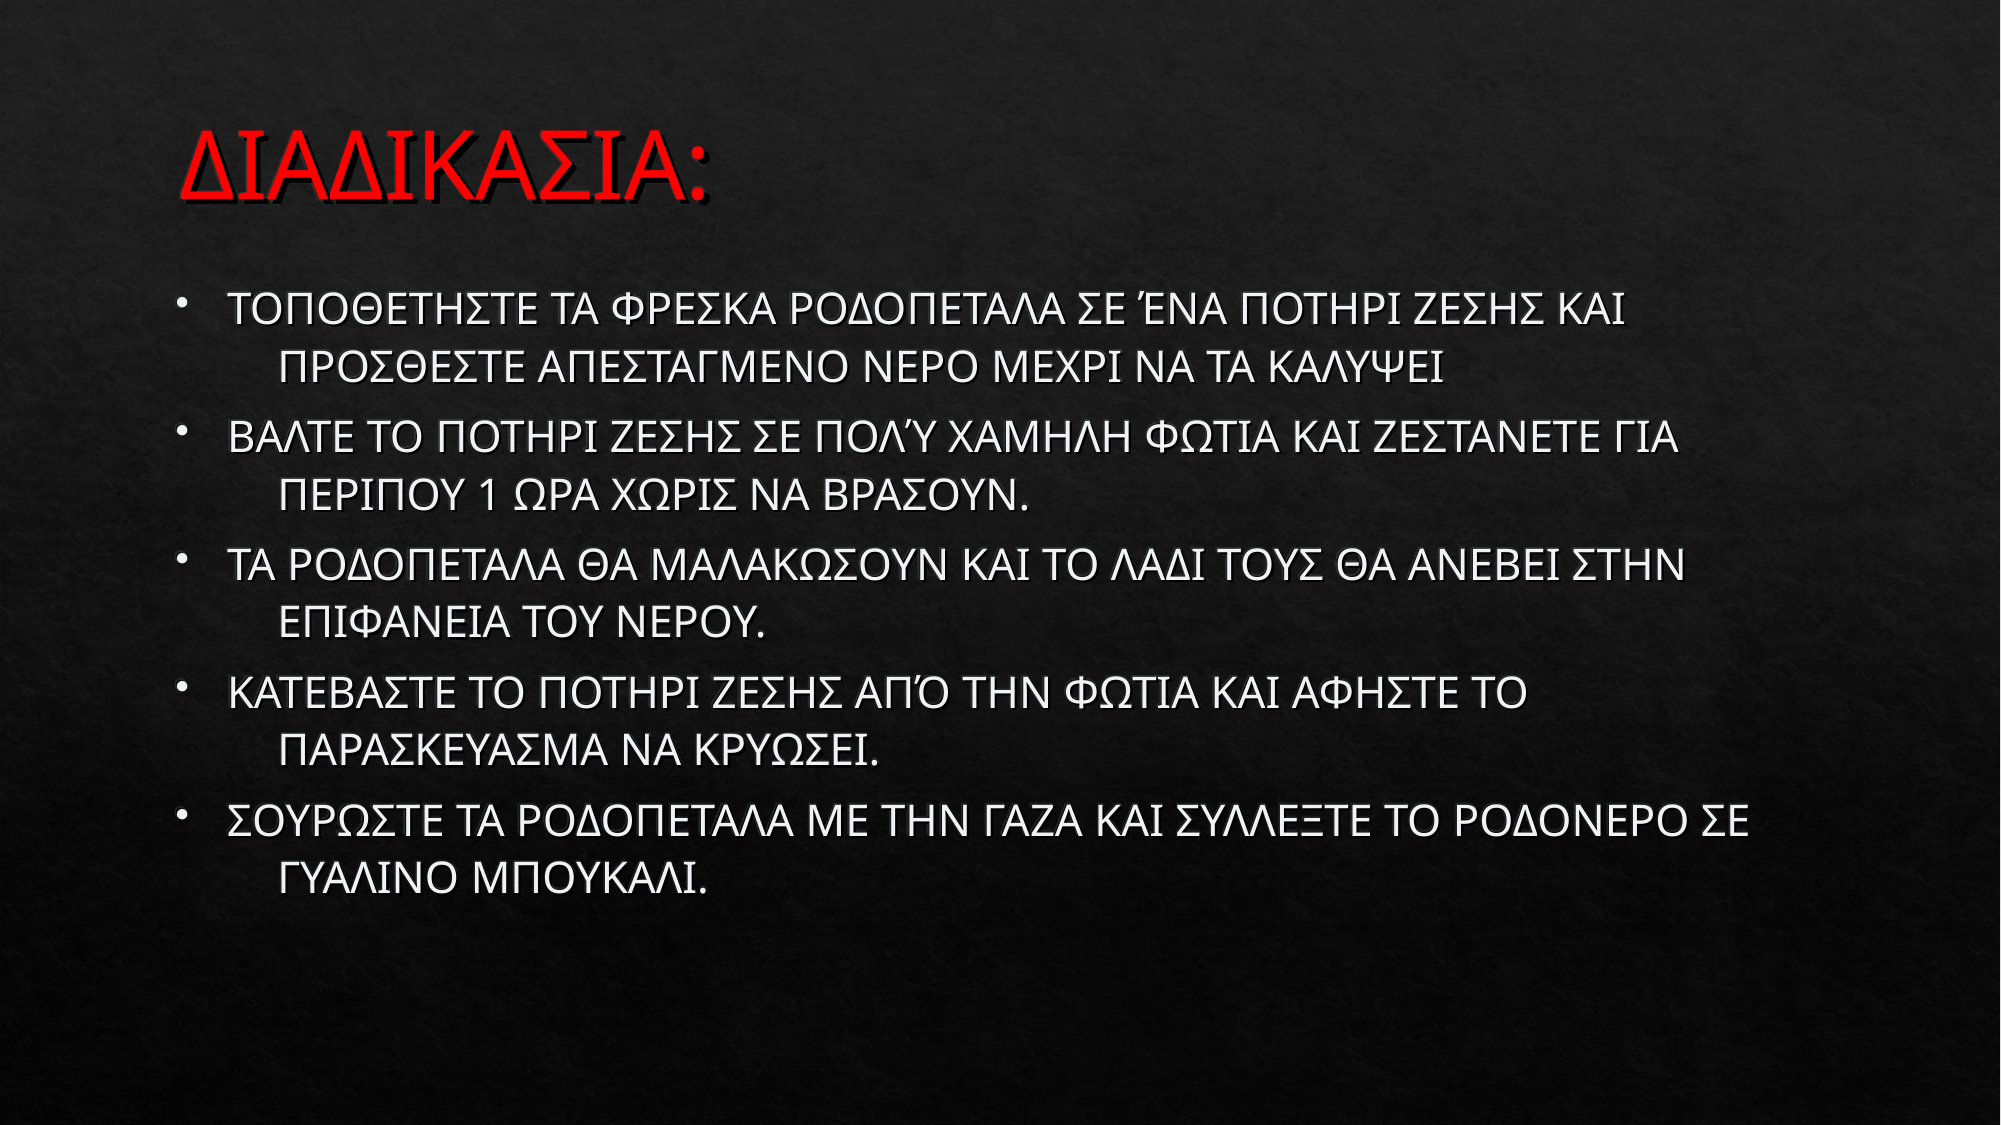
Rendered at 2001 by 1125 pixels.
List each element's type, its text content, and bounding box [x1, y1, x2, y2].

list ΤΟΠΟΘΕΤΗΣΤΕ ΤΑ ΦΡΕΣΚΑ ΡΟΔΟΠΕΤΑΛΑ ΣΕ ΈΝΑ ΠΟΤΗΡΙ ΖΕΣΗΣ ΚΑΙ ΠΡΟΣΘΕΣΤΕ ΑΠΕΣΤΑΓΜΕΝΟ ΝΕΡΟ ΜΕΧΡΙ ΝΑ ΤΑ ΚΑΛΥΨΕΙ ΒΑΛΤΕ ΤΟ ΠΟΤΗΡΙ ΖΕΣΗΣ ΣΕ ΠΟΛΎ ΧΑΜΗΛΗ ΦΩΤΙΑ ΚΑΙ ΖΕΣΤΑΝΕΤΕ ΓΙΑ ΠΕΡΙΠΟΥ 1 ΩΡΑ ΧΩΡΙΣ ΝΑ ΒΡΑΣΟΥΝ. ΤΑ ΡΟΔΟΠΕΤΑΛΑ ΘΑ ΜΑΛΑΚΩΣΟΥΝ ΚΑΙ ΤΟ ΛΑΔΙ ΤΟΥΣ ΘΑ ΑΝΕΒΕΙ ΣΤΗΝ ΕΠΙΦΑΝΕΙΑ ΤΟΥ ΝΕΡΟΥ. ΚΑΤΕΒΑΣΤΕ ΤΟ ΠΟΤΗΡΙ ΖΕΣΗΣ ΑΠΌ ΤΗΝ ΦΩΤΙΑ ΚΑΙ ΑΦΗΣΤΕ ΤΟ ΠΑΡΑΣΚΕΥΑΣΜΑ ΝΑ ΚΡΥΩΣΕΙ. ΣΟΥΡΩΣΤΕ ΤΑ ΡΟΔΟΠΕΤΑΛΑ ΜΕ ΤΗΝ ΓΑΖΑ ΚΑΙ ΣΥΛΛΕΞΤΕ ΤΟ ΡΟΔΟΝΕΡΟ ΣΕ ΓΥΑΛΙΝΟ ΜΠΟΥΚΑΛΙ. [149, 267, 1849, 950]
title ΔΙΑΔΙΚΑΣΙΑ: [149, 99, 742, 238]
